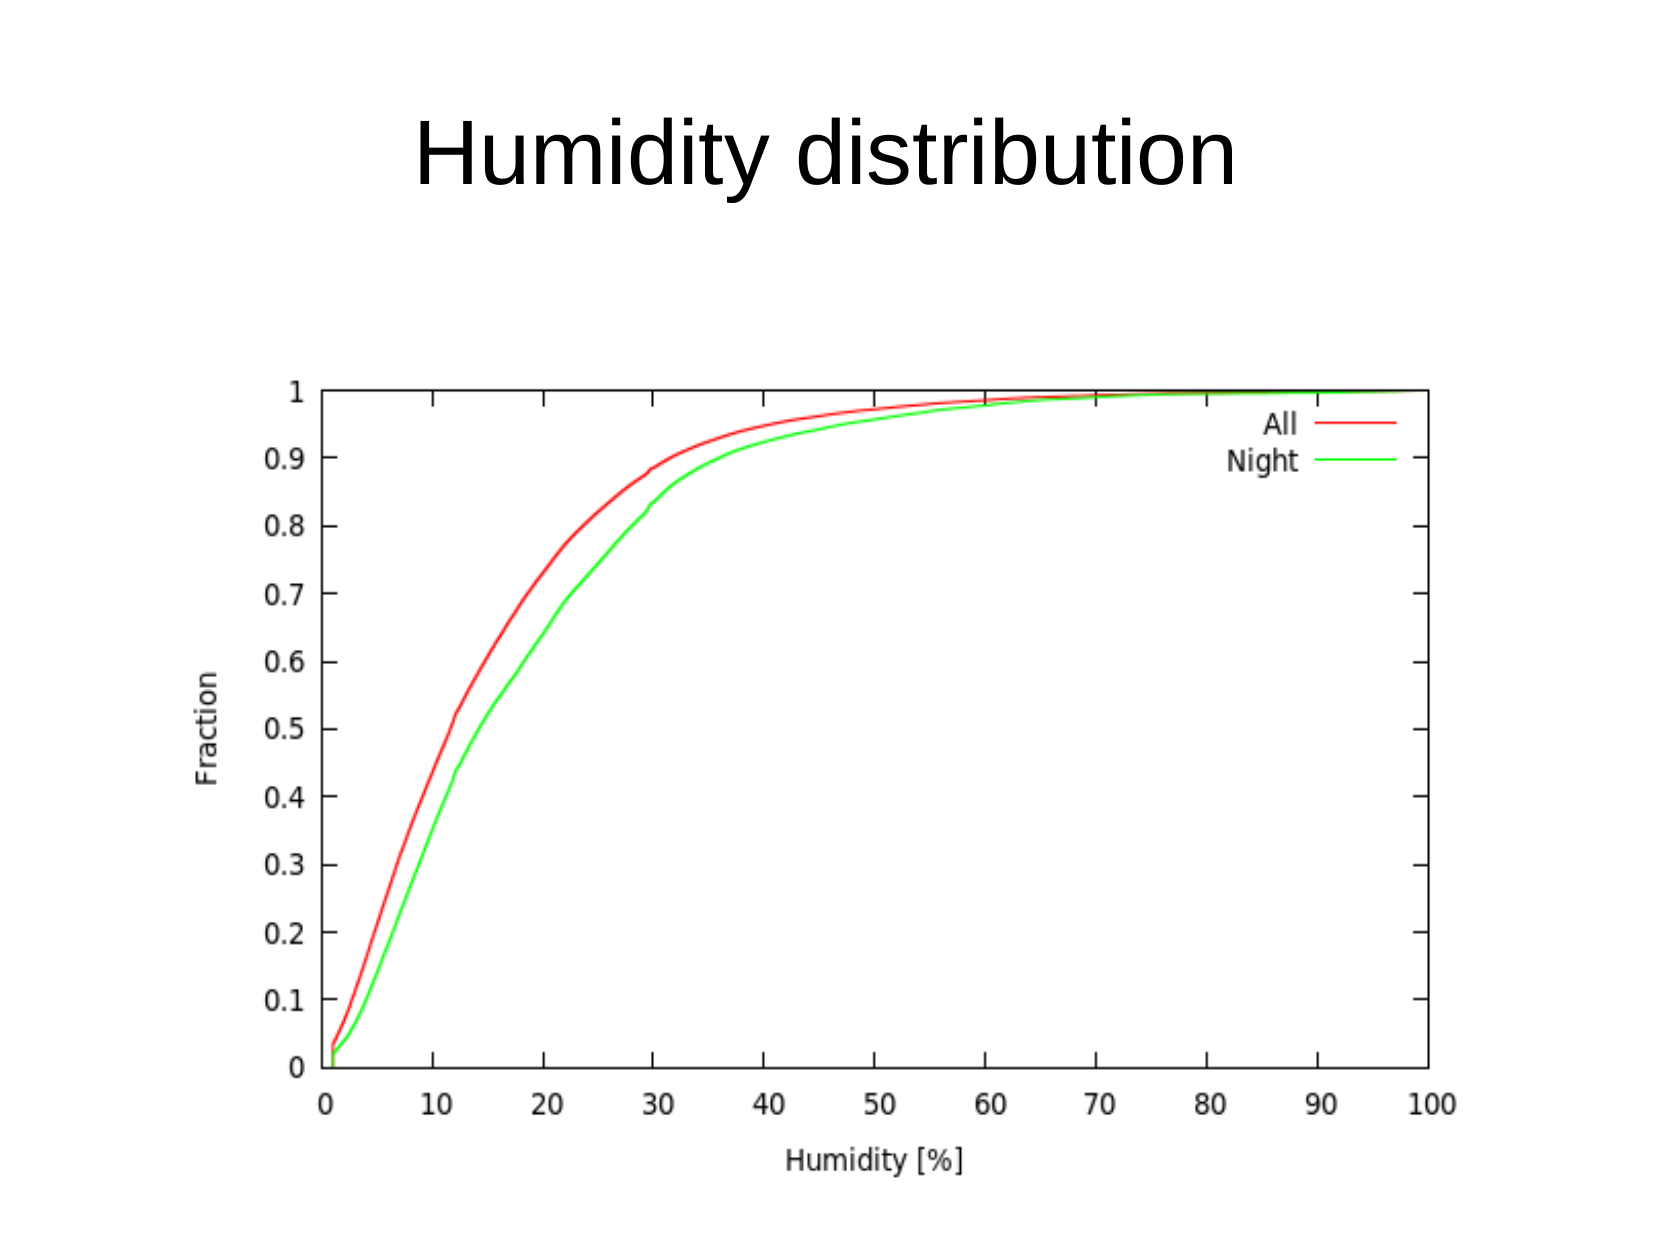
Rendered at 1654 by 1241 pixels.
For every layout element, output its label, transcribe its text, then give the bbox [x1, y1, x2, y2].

title Humidity distribution [82, 49, 1571, 257]
picture [188, 364, 1465, 1182]
